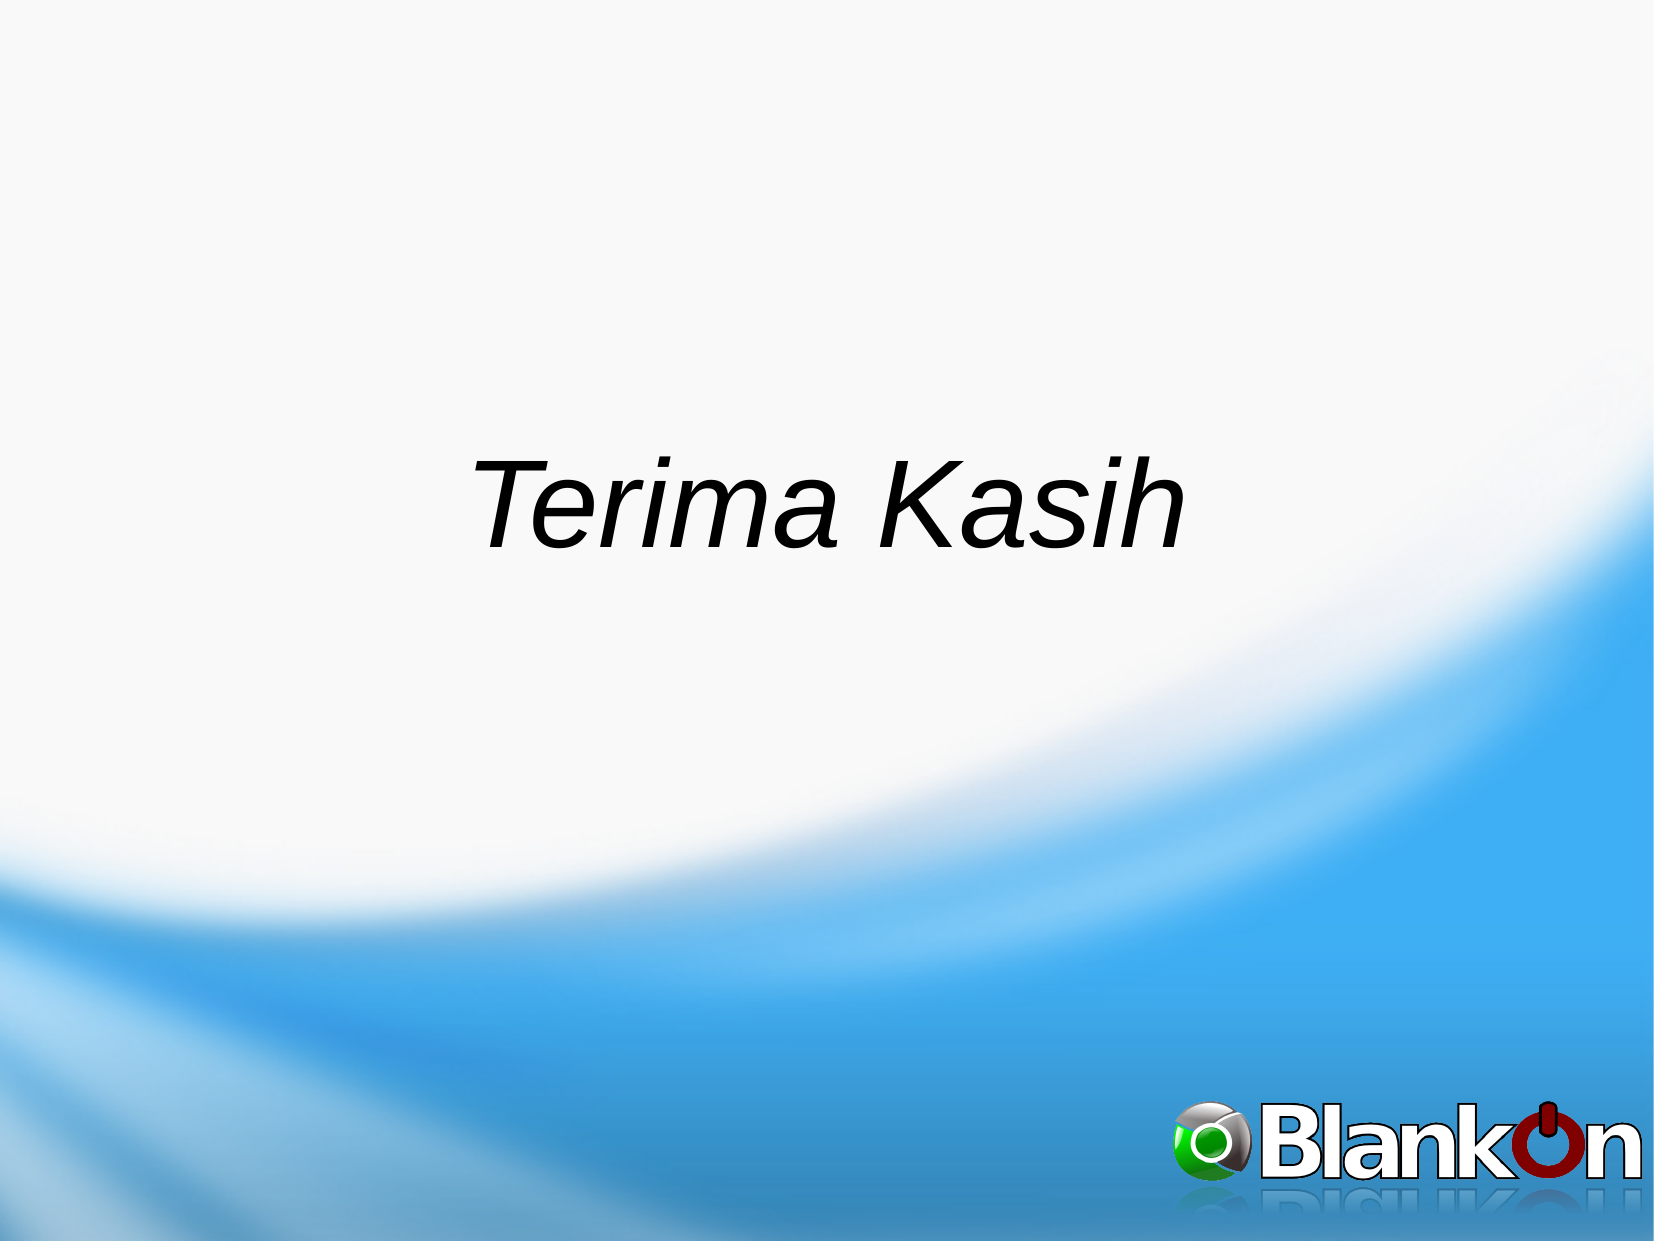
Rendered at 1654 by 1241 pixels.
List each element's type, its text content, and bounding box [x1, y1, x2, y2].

text_box Terima Kasih [82, 49, 1571, 1109]
picture [0, 0, 1654, 1241]
